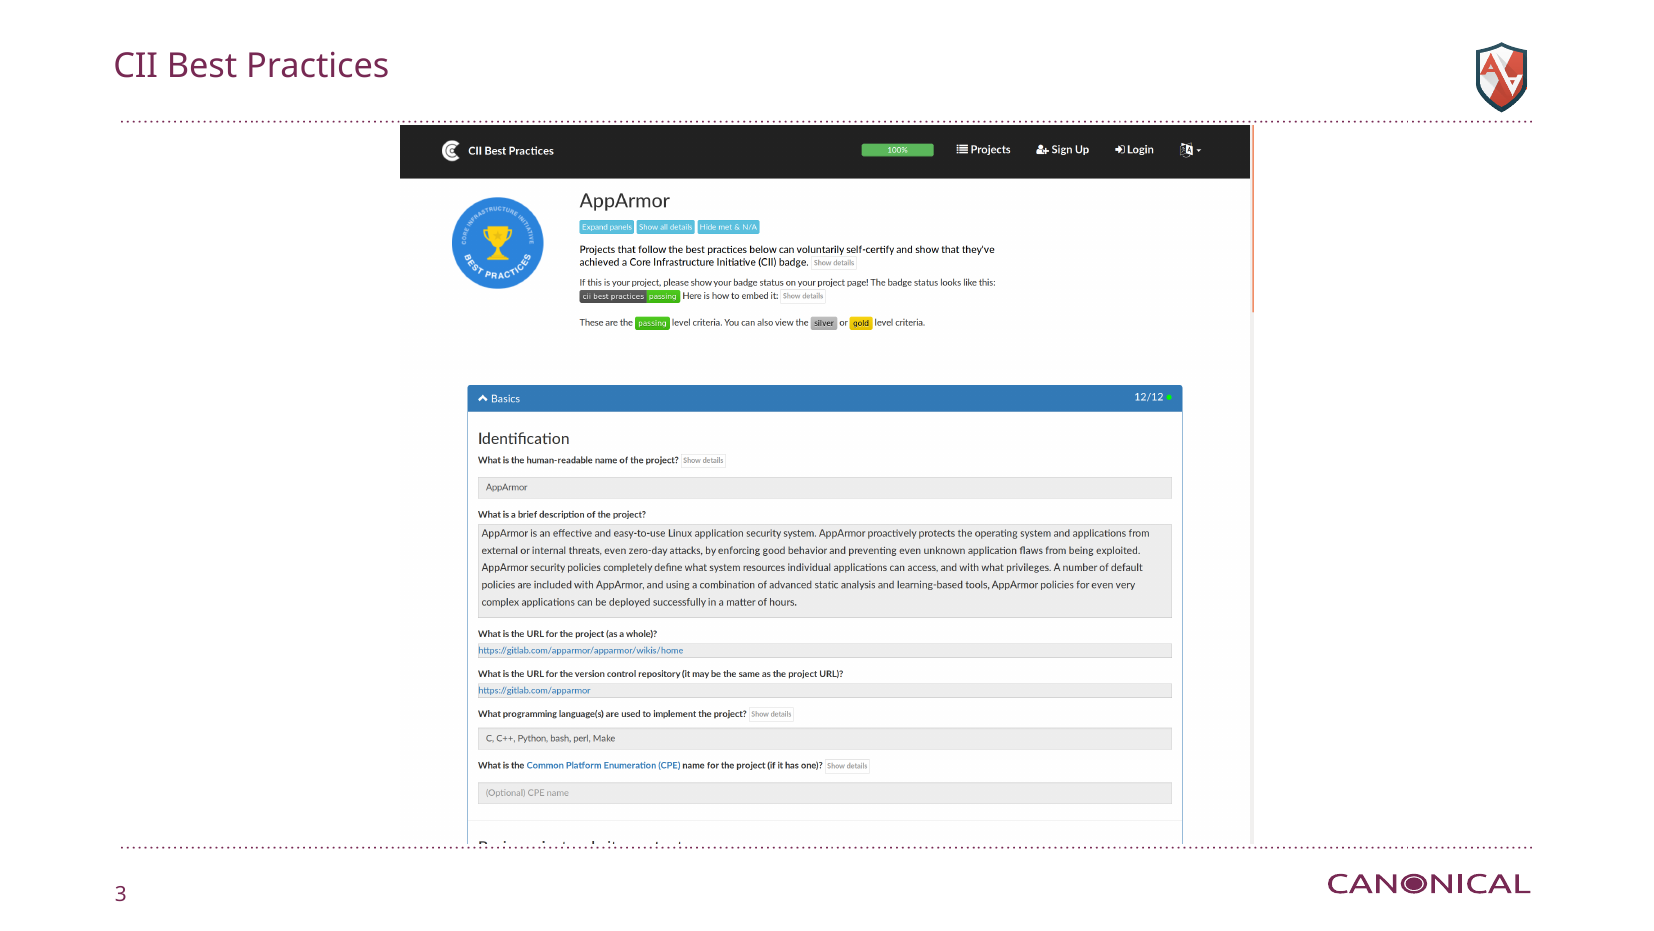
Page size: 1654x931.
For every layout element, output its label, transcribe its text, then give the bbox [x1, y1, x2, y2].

picture [111, 845, 1533, 851]
picture [111, 33, 1546, 124]
title CII Best Practices [113, 48, 1382, 81]
picture [400, 125, 1254, 844]
